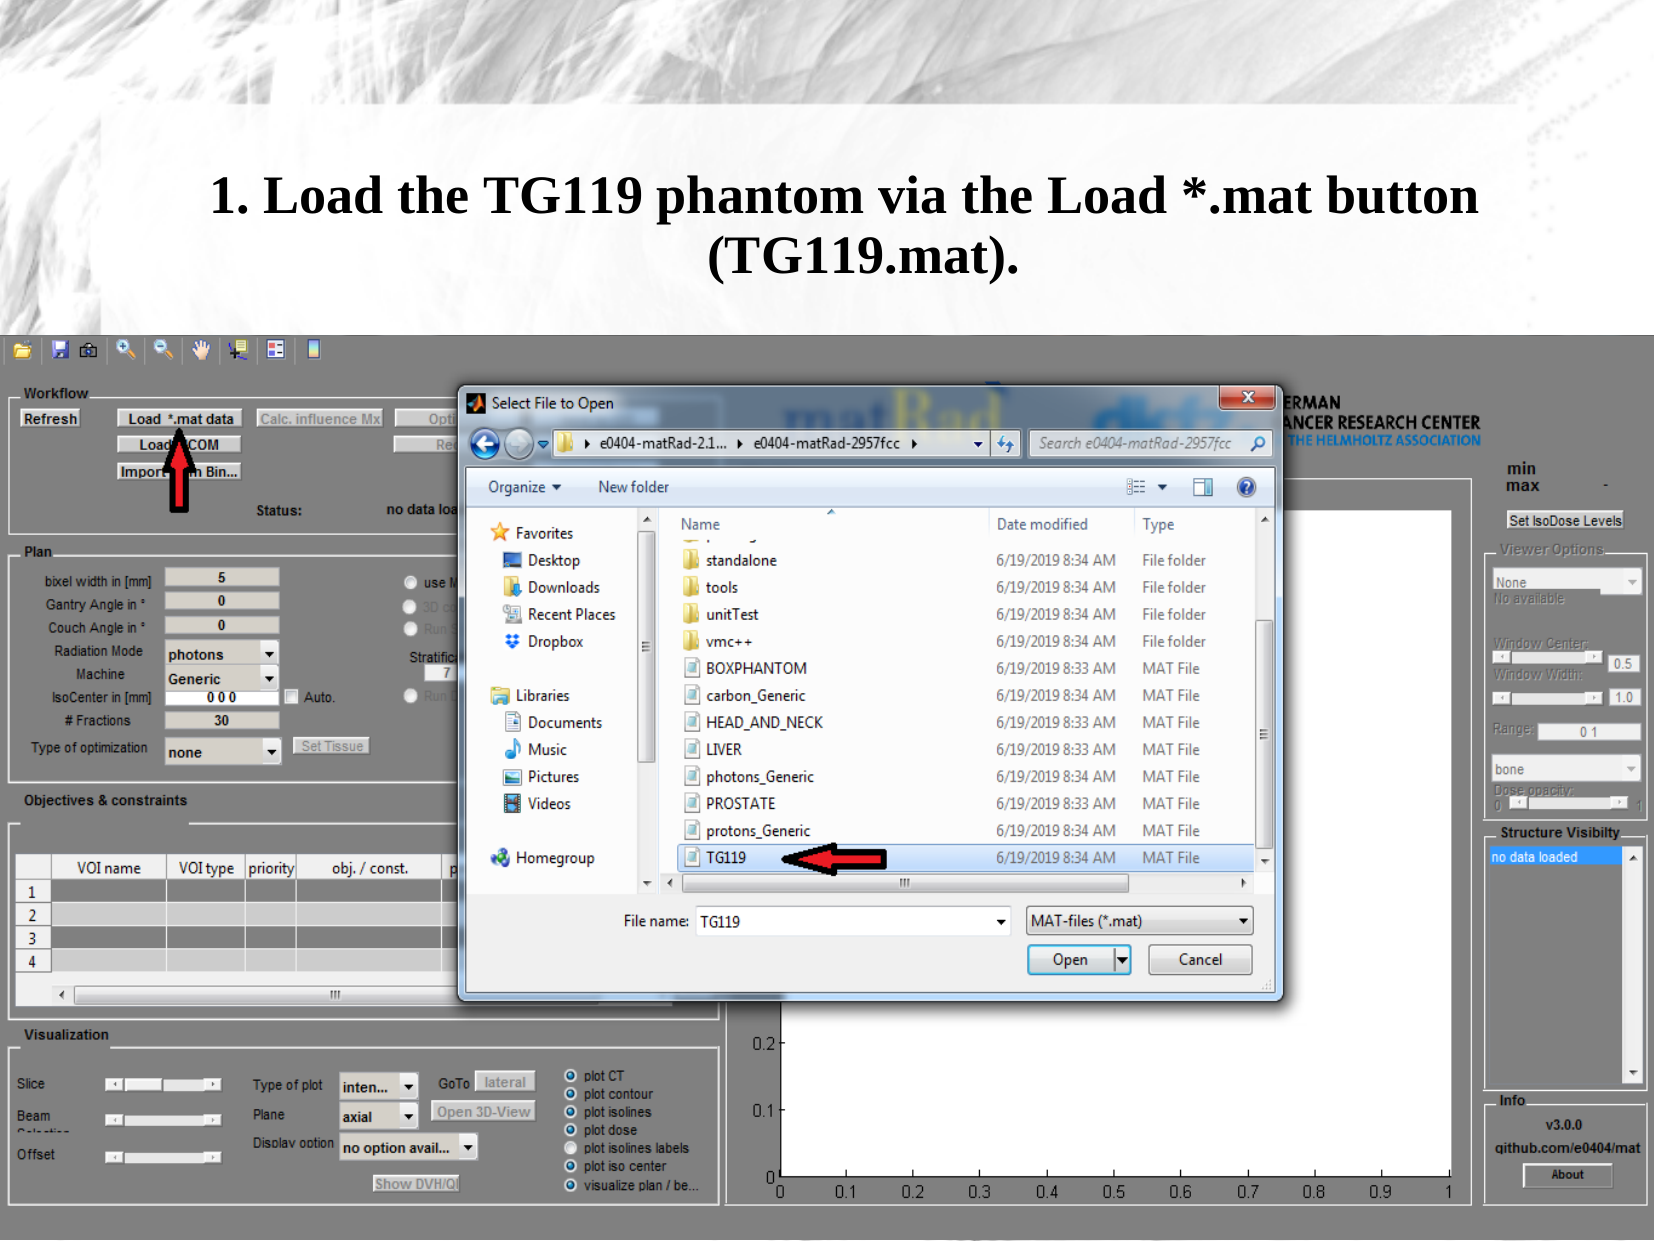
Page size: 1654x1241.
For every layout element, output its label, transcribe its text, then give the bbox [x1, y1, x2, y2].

picture [0, 0, 1654, 1241]
title 1. Load the TG119 phantom via the Load *.mat button (TG119.mat). [82, 121, 1571, 329]
